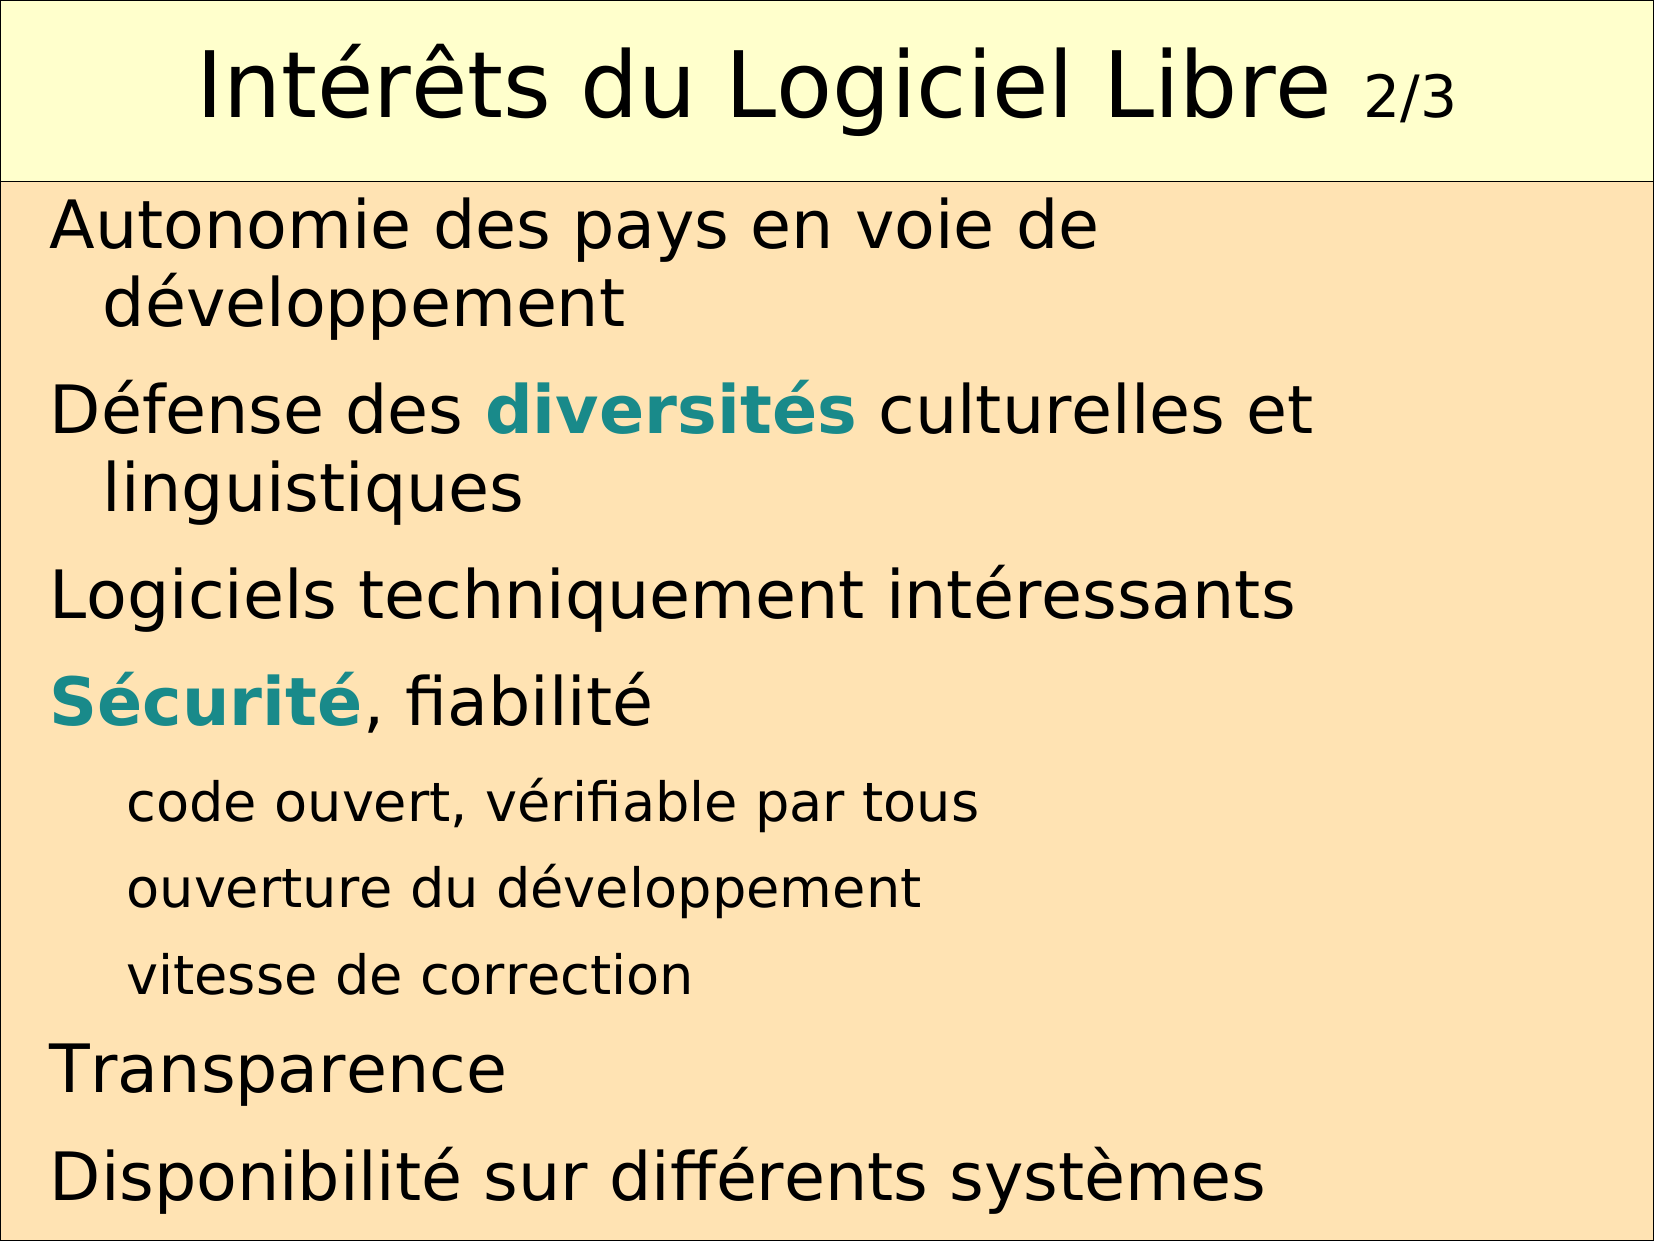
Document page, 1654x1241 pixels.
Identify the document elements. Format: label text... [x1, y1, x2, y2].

title Intérêts du Logiciel Libre 2/3 [0, 0, 1654, 173]
list Autonomie des pays en voie de développement Défense des diversités culturelles et linguistiques Logiciels techniquement intéressants Sécurité, fiabilité code ouvert, vérifiable par tous ouverture du développement vitesse de correction Transparence Disponibilité sur différents systèmes [32, 186, 1631, 1217]
